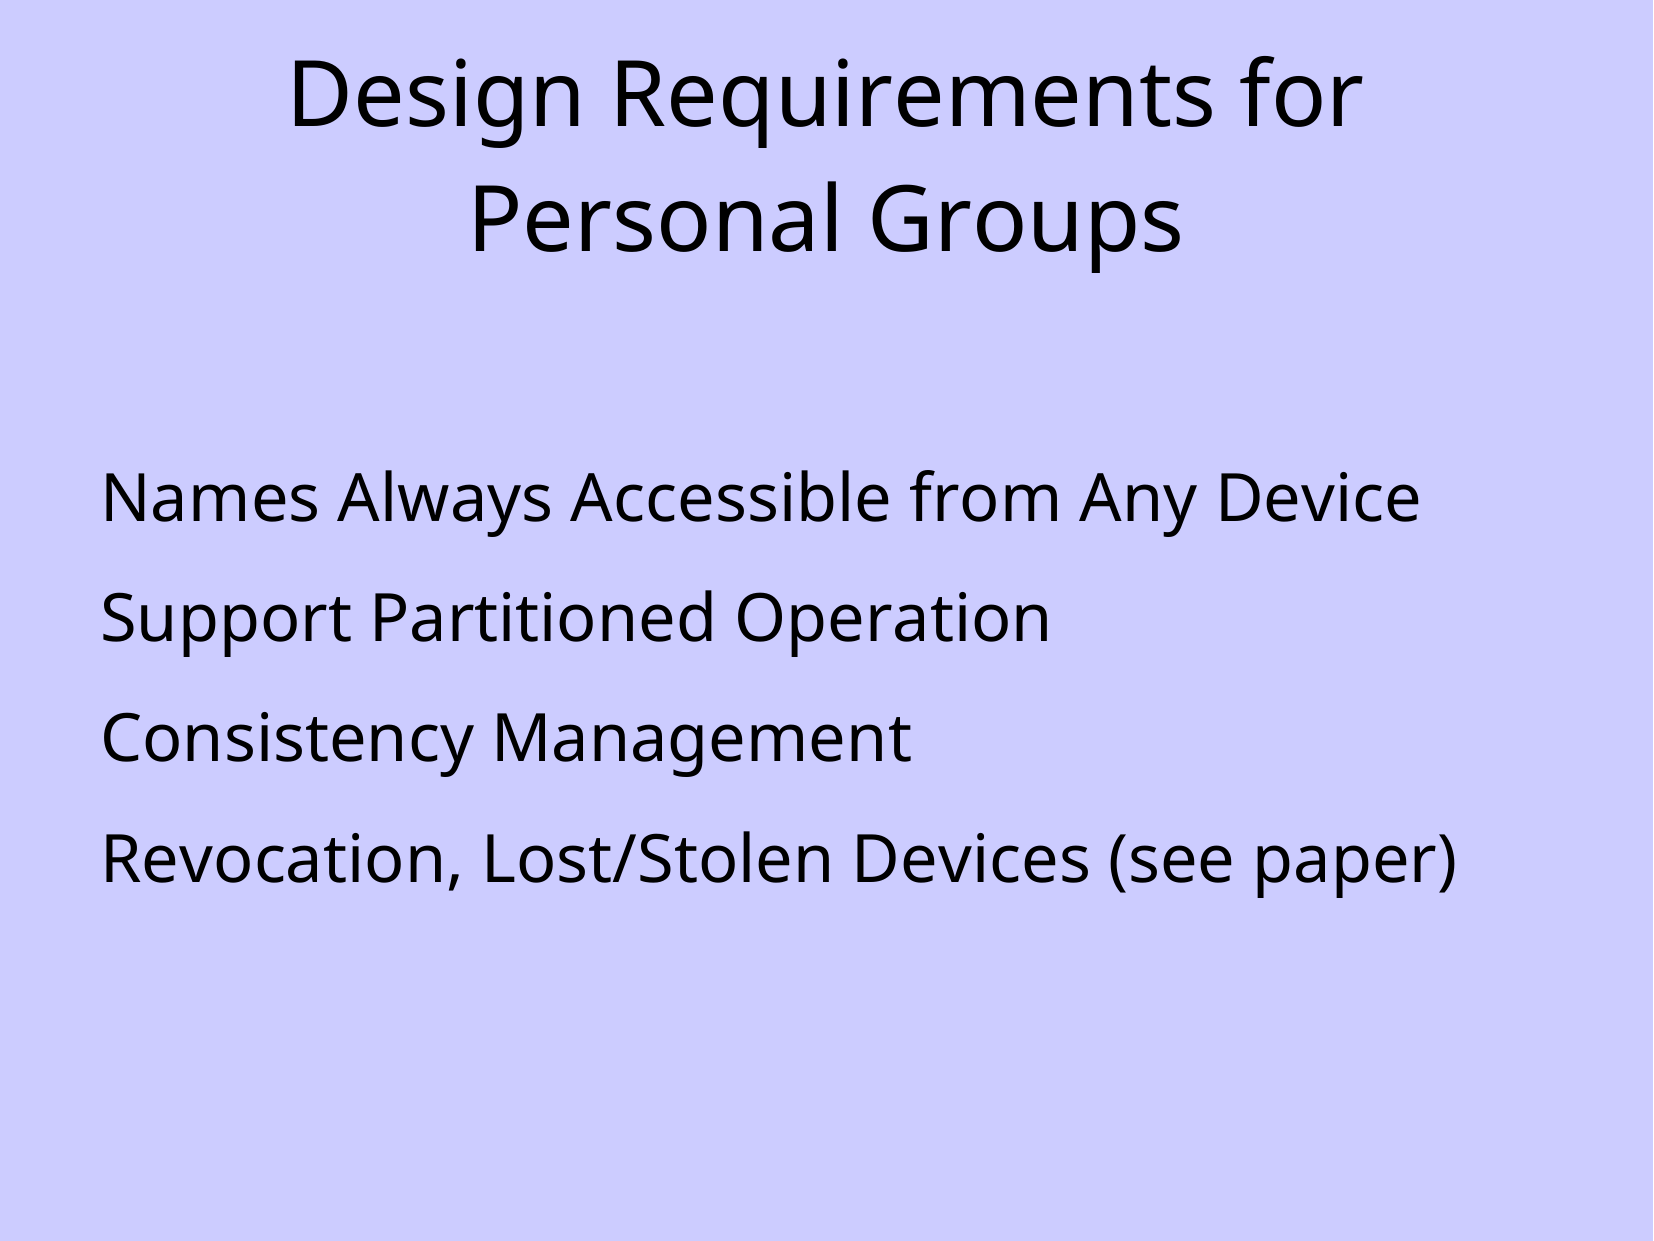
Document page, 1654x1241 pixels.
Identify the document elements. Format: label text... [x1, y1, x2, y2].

title Design Requirements for Personal Groups [82, 46, 1571, 260]
list Names Always Accessible from Any Device Support Partitioned Operation Consistency Management Revocation, Lost/Stolen Devices (see paper) [82, 450, 1571, 1095]
